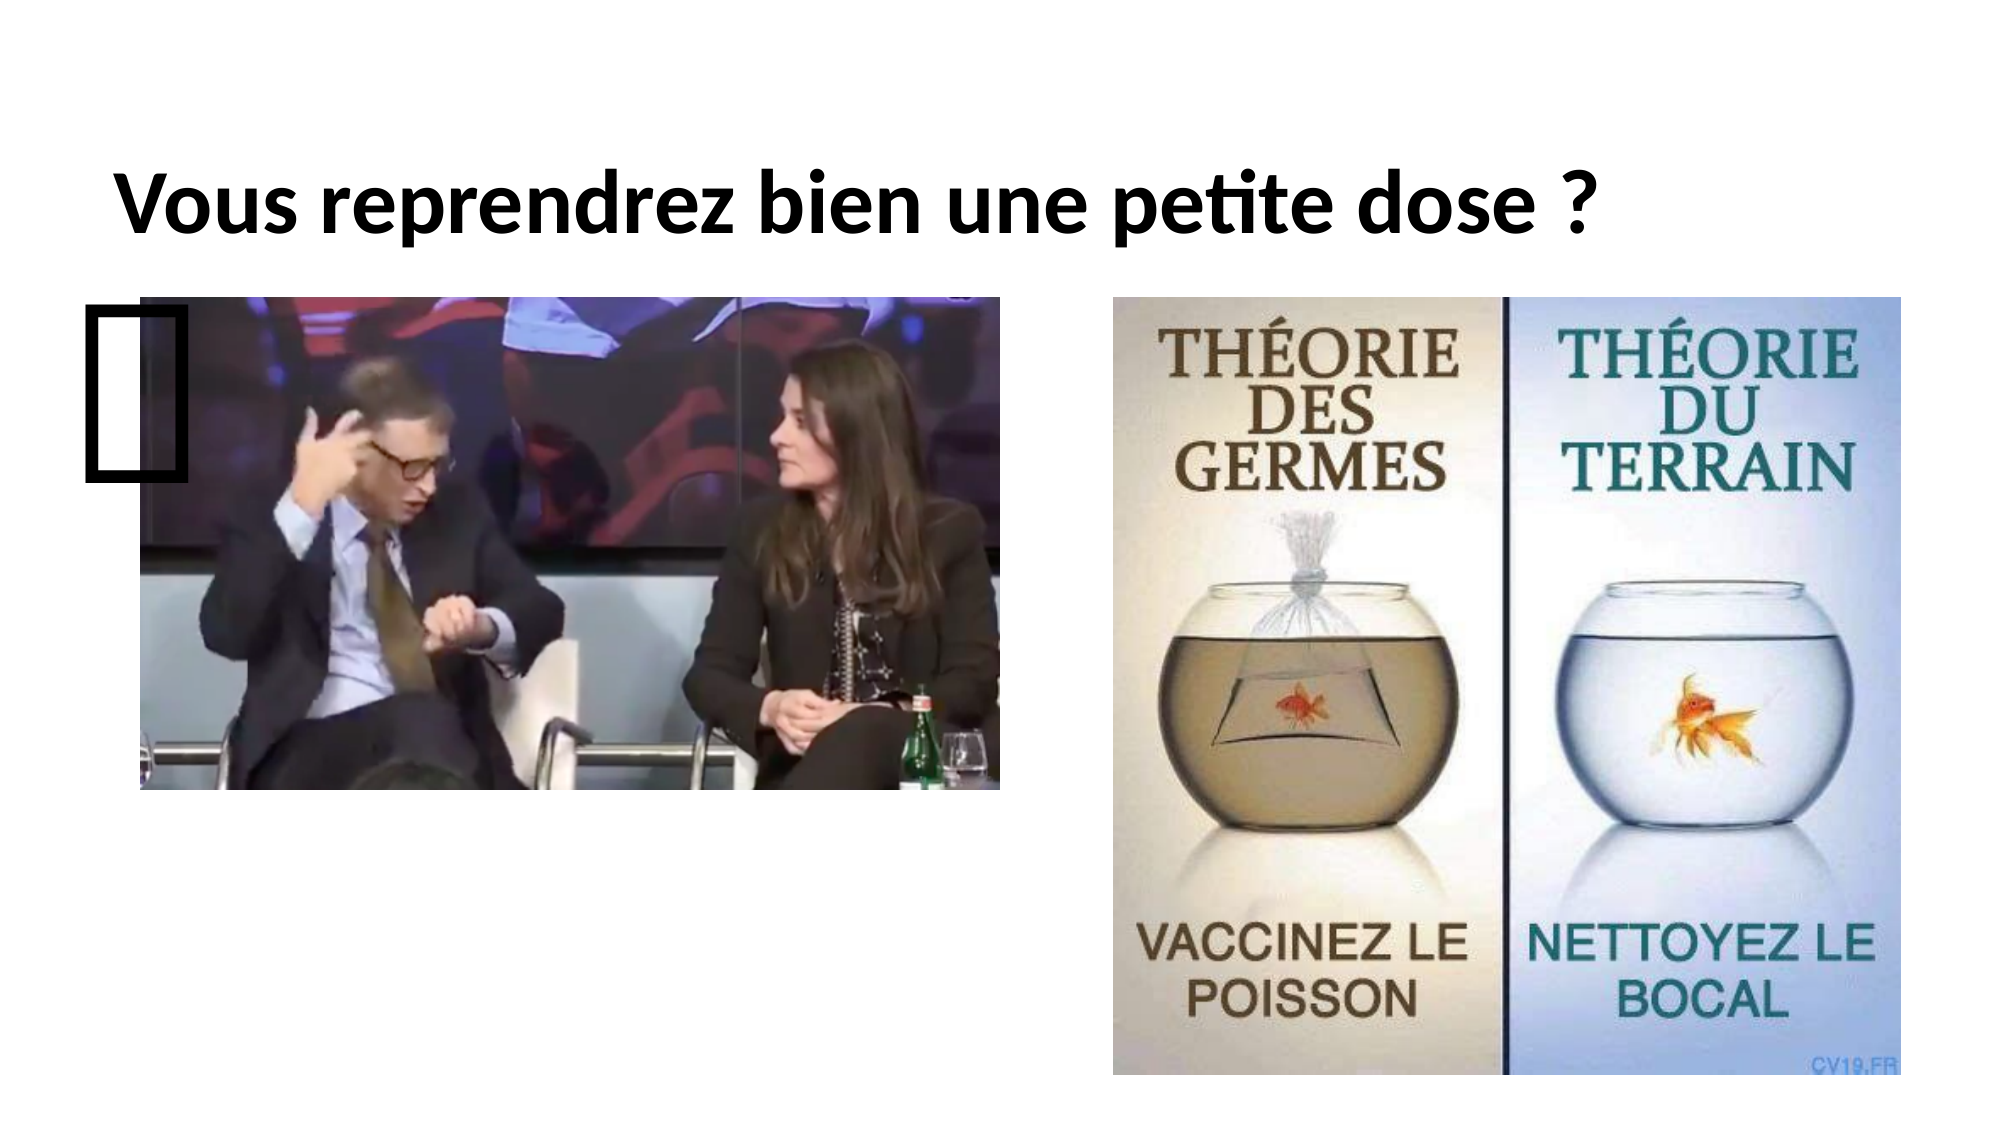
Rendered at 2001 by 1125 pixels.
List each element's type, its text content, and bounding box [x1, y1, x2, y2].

picture [1113, 297, 1901, 1075]
picture [140, 297, 1000, 790]
title Vous reprendrez bien une petite dose ? [98, 71, 1671, 336]
text_box 💉 [47, 226, 227, 541]
